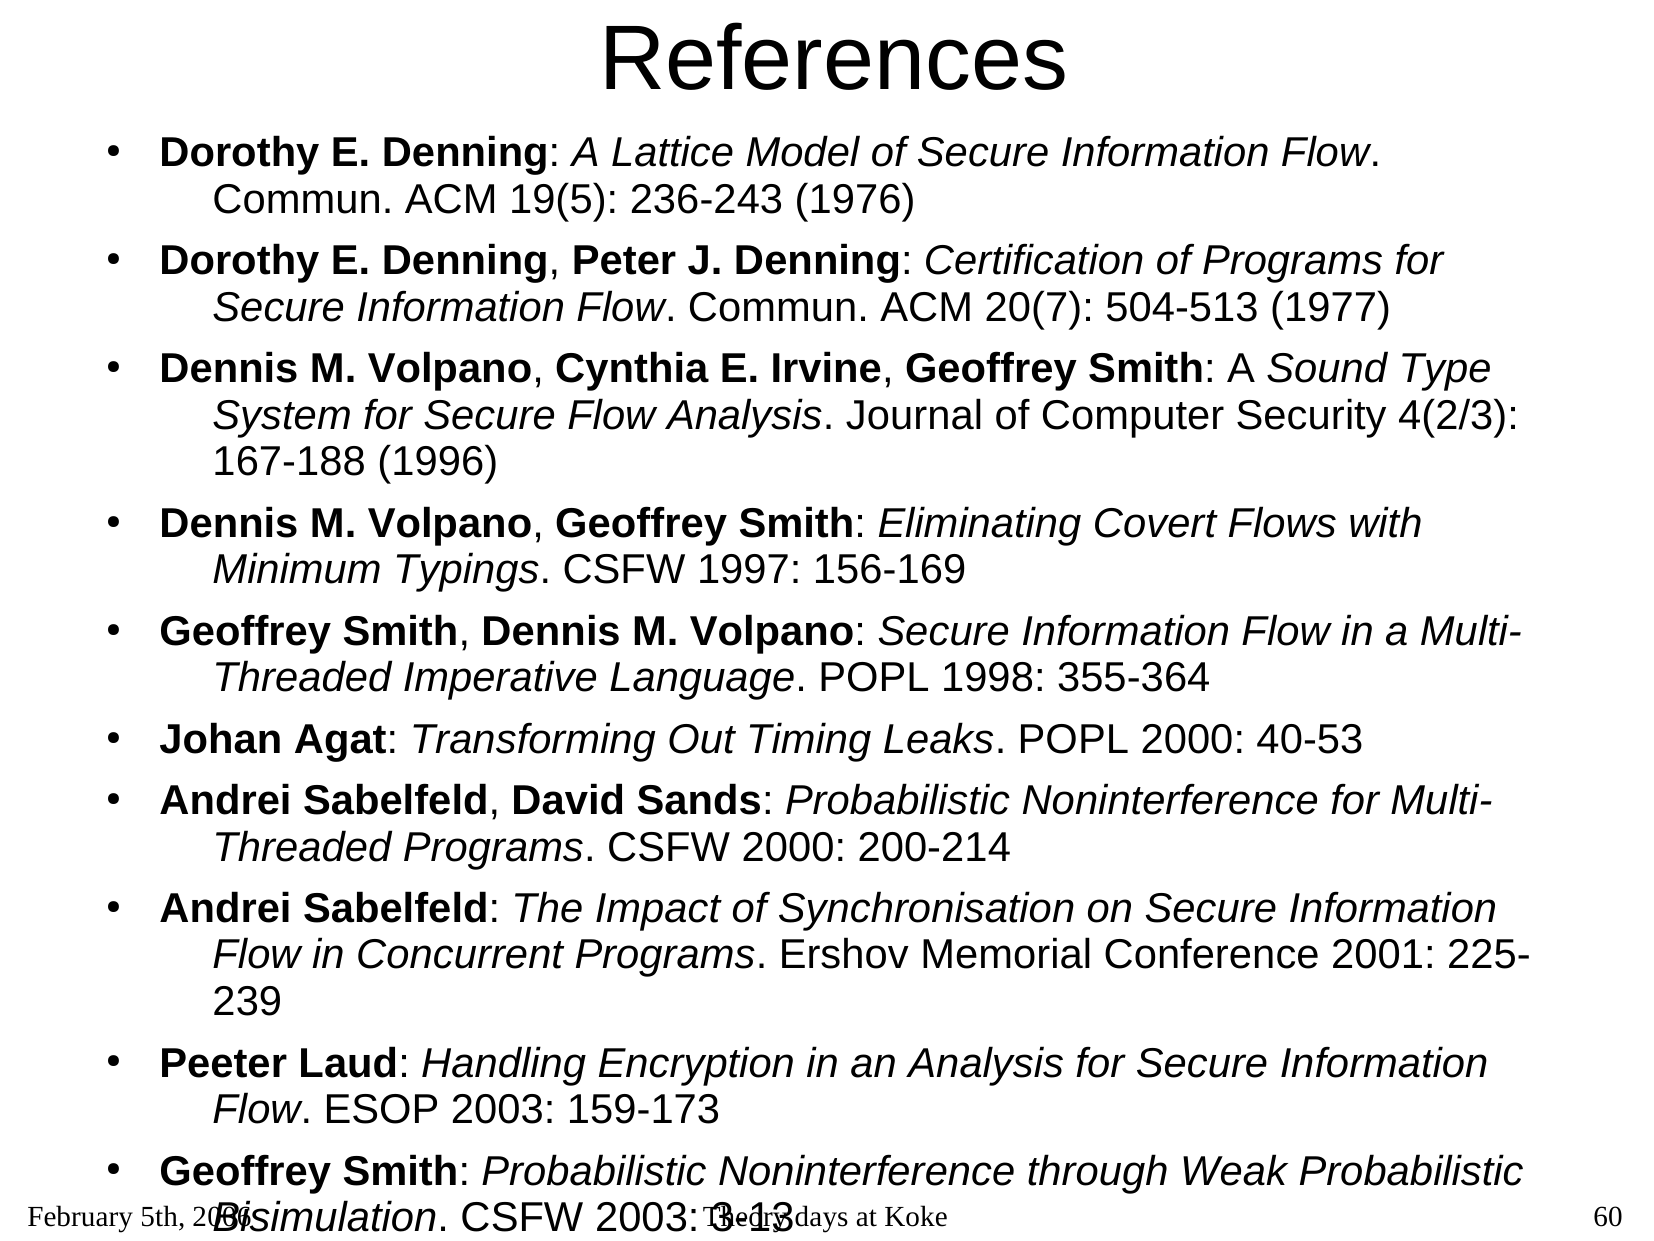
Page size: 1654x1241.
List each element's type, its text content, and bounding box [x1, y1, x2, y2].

list Dorothy E. Denning: A Lattice Model of Secure Information Flow. Commun. ACM 19(5): 236-243 (1976) Dorothy E. Denning, Peter J. Denning: Certification of Programs for Secure Information Flow. Commun. ACM 20(7): 504-513 (1977) Dennis M. Volpano, Cynthia E. Irvine, Geoffrey Smith: A Sound Type System for Secure Flow Analysis. Journal of Computer Security 4(2/3): 167-188 (1996) Dennis M. Volpano, Geoffrey Smith: Eliminating Covert Flows with Minimum Typings. CSFW 1997: 156-169 Geoffrey Smith, Dennis M. Volpano: Secure Information Flow in a Multi-Threaded Imperative Language. POPL 1998: 355-364 Johan Agat: Transforming Out Timing Leaks. POPL 2000: 40-53 Andrei Sabelfeld, David Sands: Probabilistic Noninterference for Multi-Threaded Programs. CSFW 2000: 200-214 Andrei Sabelfeld: The Impact of Synchronisation on Secure Information Flow in Concurrent Programs. Ershov Memorial Conference 2001: 225-239 Peeter Laud: Handling Encryption in an Analysis for Secure Information Flow. ESOP 2003: 159-173 Geoffrey Smith: Probabilistic Noninterference through Weak Probabilistic Bisimulation. CSFW 2003: 3-13 [70, 129, 1559, 1194]
title References [89, 0, 1579, 115]
